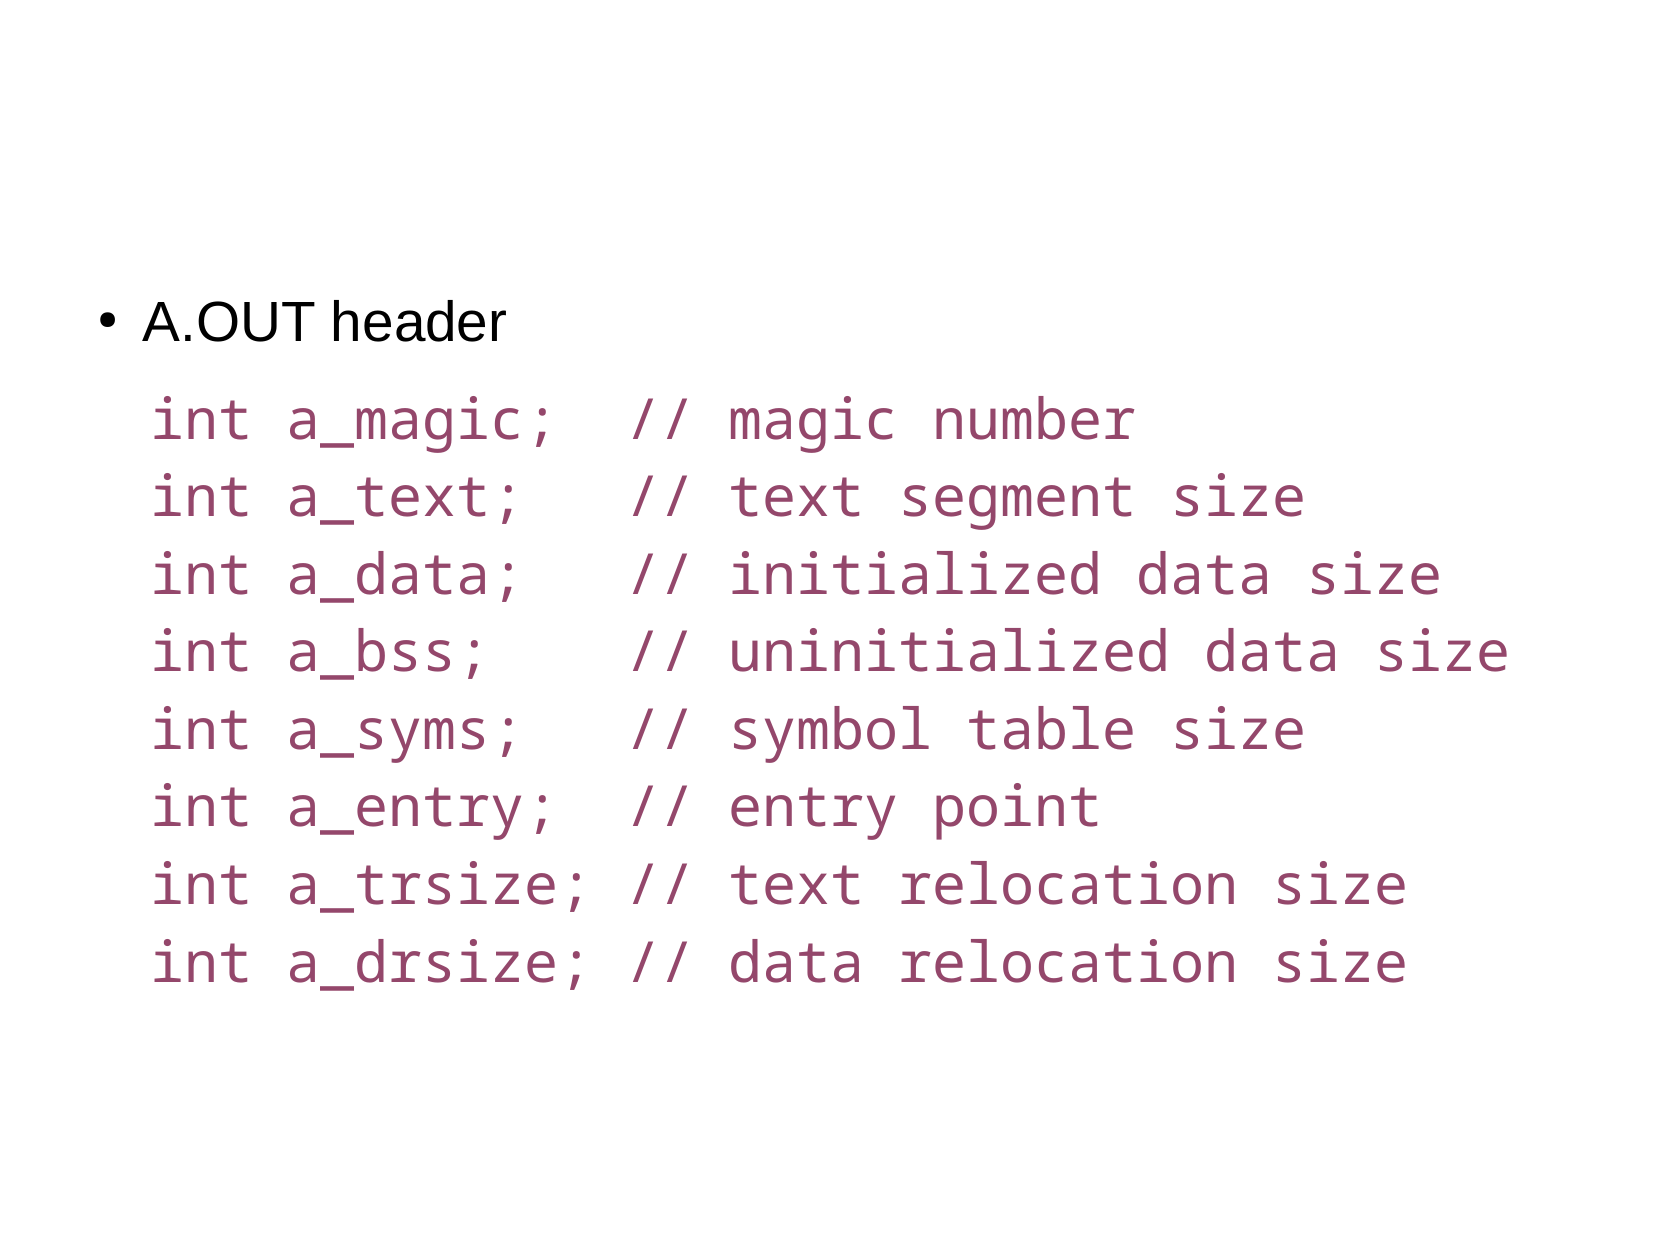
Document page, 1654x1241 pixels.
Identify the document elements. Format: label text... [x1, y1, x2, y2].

list A.OUT header int a_magic; // magic number int a_text; // text segment size int a_data; // initialized data size int a_bss; // uninitialized data size int a_syms; // symbol table size int a_entry; // entry point int a_trsize; // text relocation size int a_drsize; // data relocation size [82, 290, 1571, 1010]
